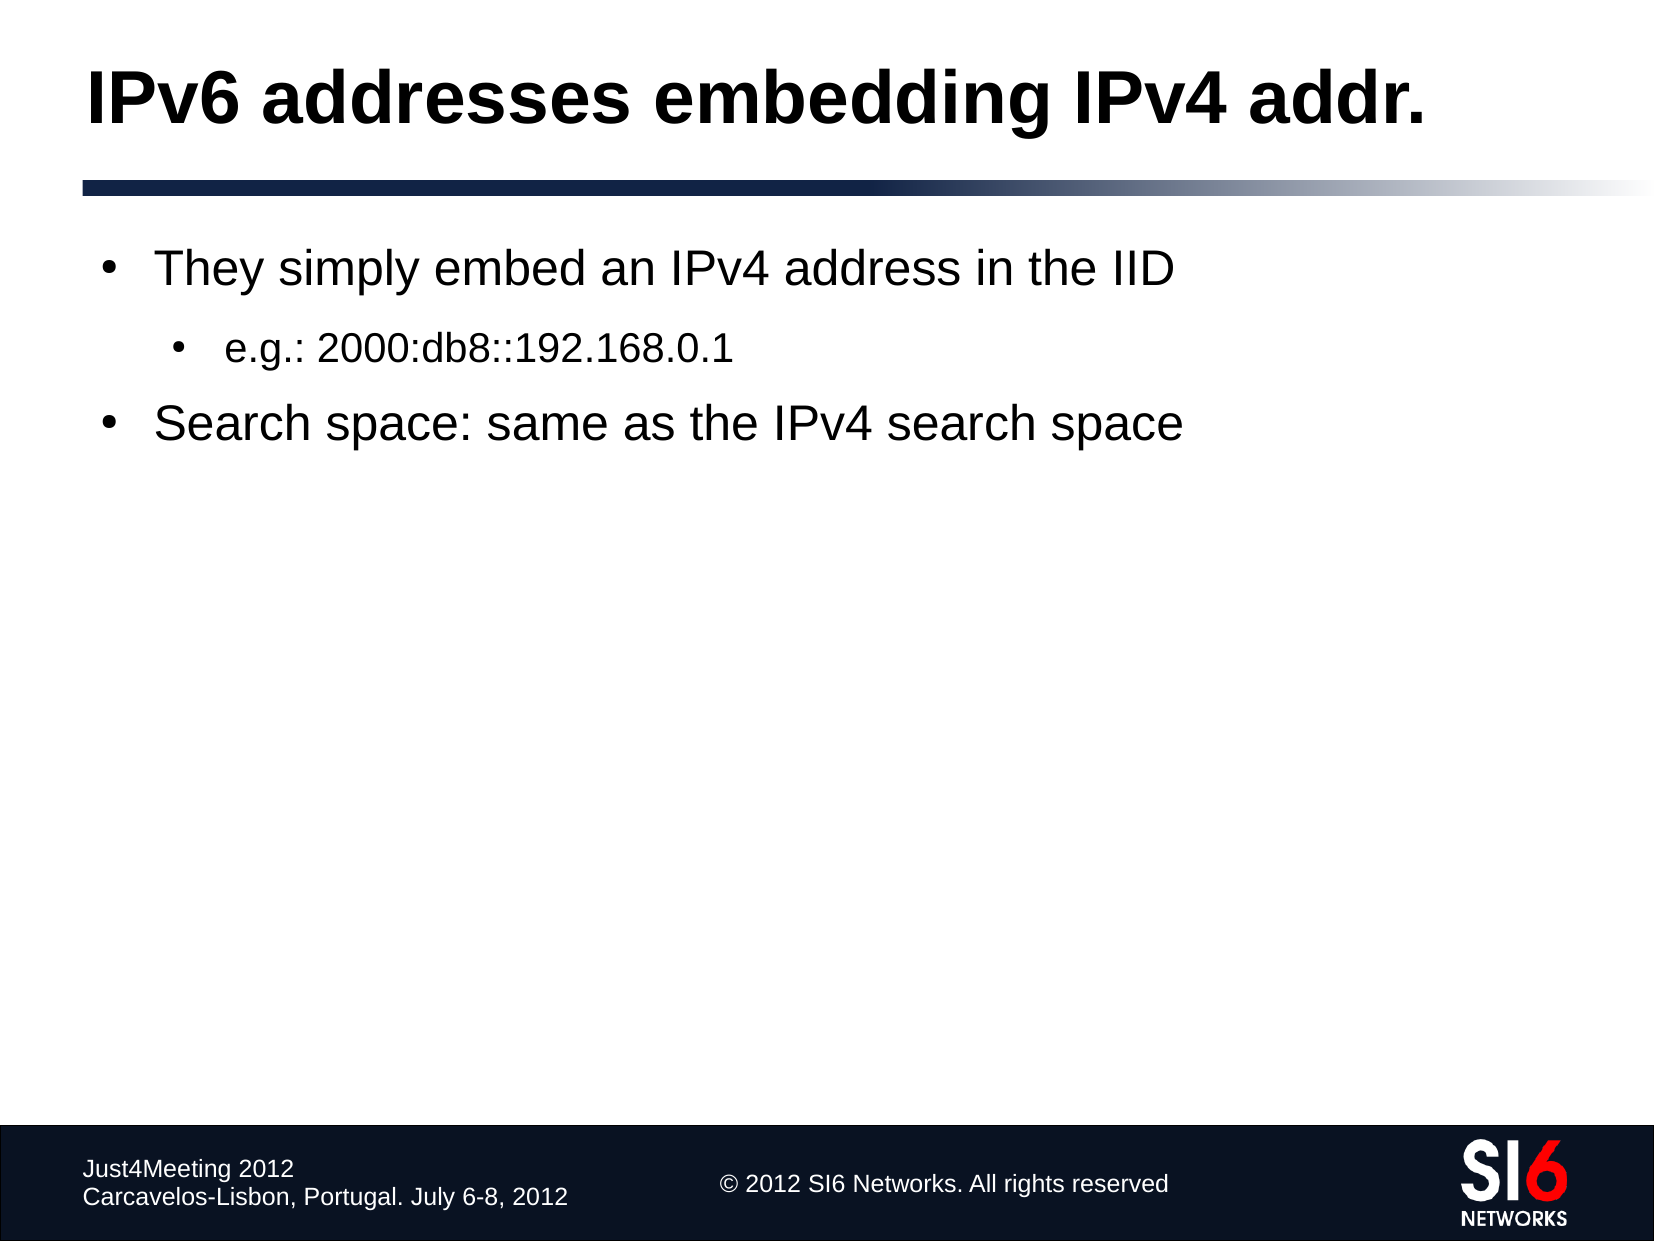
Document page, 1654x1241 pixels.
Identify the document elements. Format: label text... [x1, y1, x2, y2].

picture [1461, 1139, 1567, 1226]
title IPv6 addresses embedding IPv4 addr. [86, 30, 1576, 166]
list They simply embed an IPv4 address in the IID e.g.: 2000:db8::192.168.0.1 Search space: same as the IPv4 search space [82, 240, 1571, 1059]
